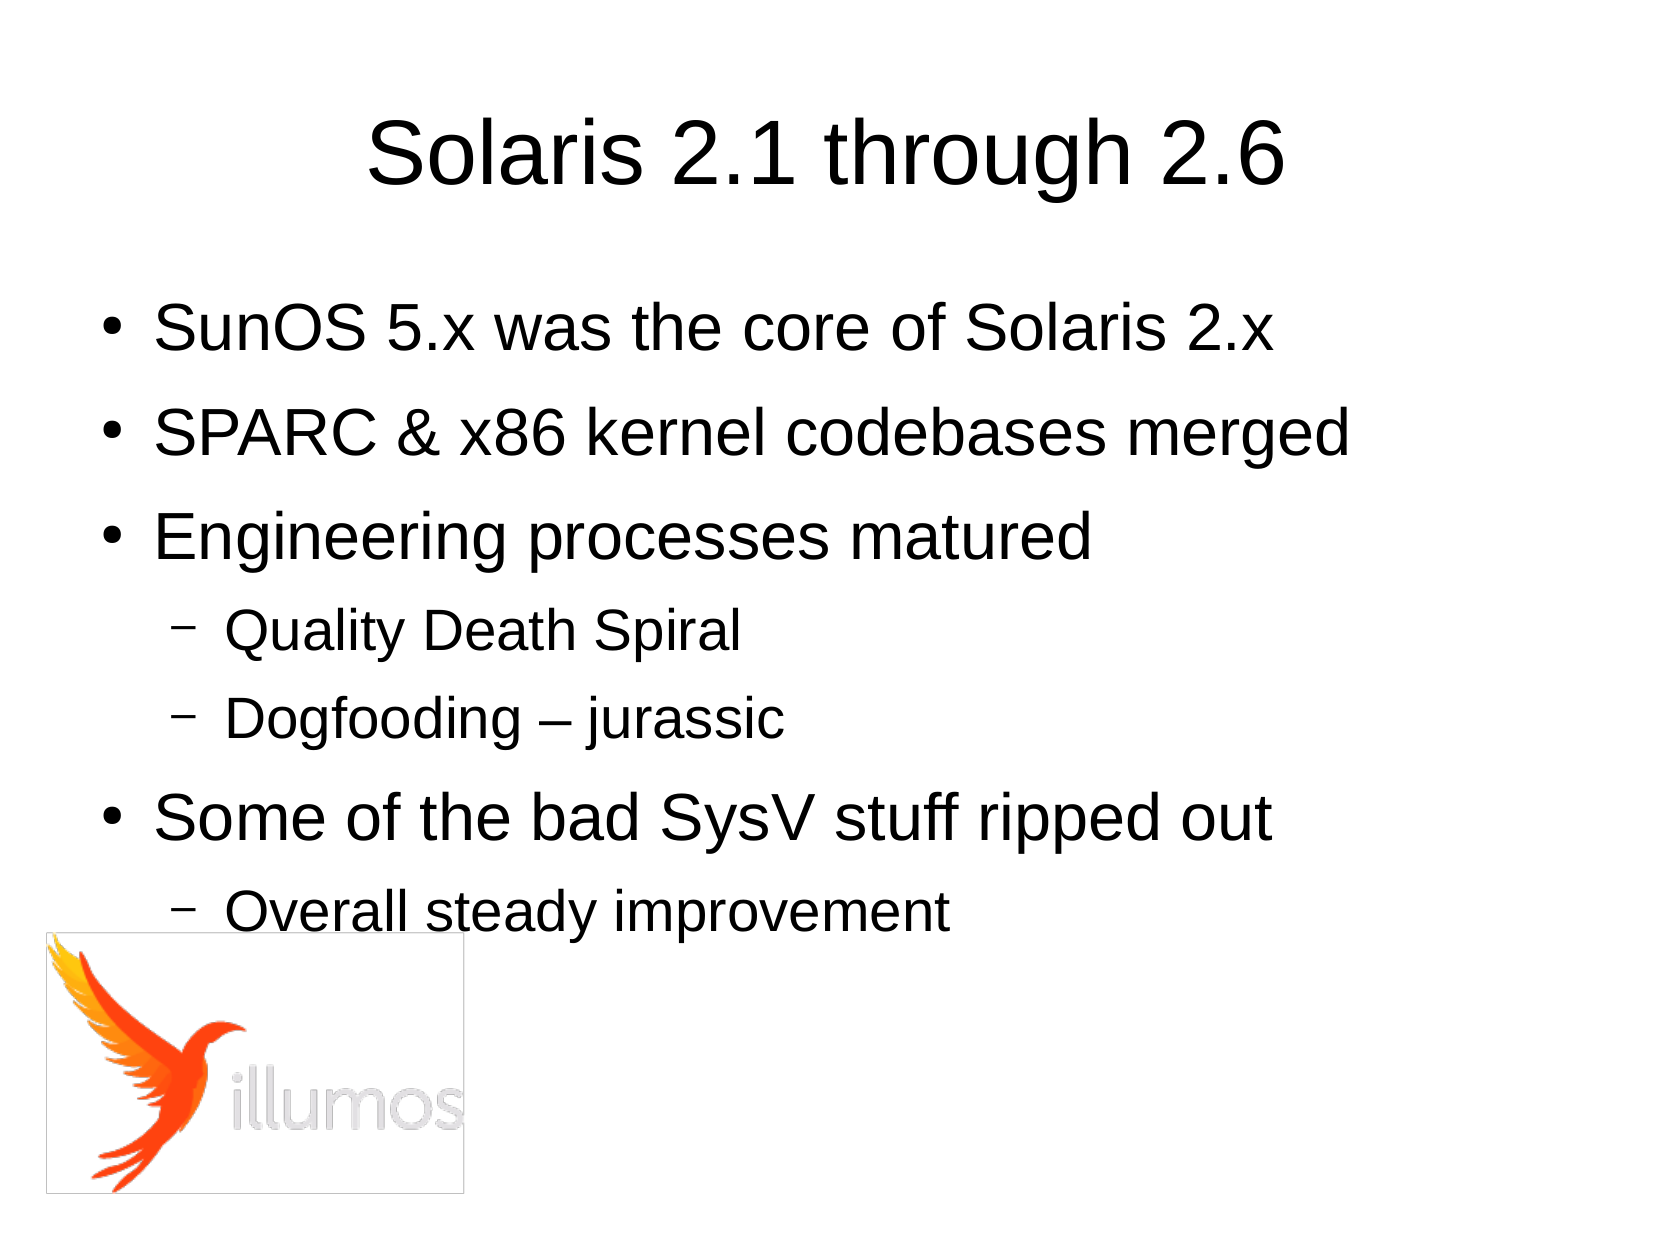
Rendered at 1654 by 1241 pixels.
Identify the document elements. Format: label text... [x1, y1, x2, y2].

picture [0, 886, 511, 1241]
list SunOS 5.x was the core of Solaris 2.x SPARC & x86 kernel codebases merged Engineering processes matured Quality Death Spiral Dogfooding – jurassic Some of the bad SysV stuff ripped out Overall steady improvement [82, 290, 1571, 1010]
title Solaris 2.1 through 2.6 [82, 49, 1571, 257]
